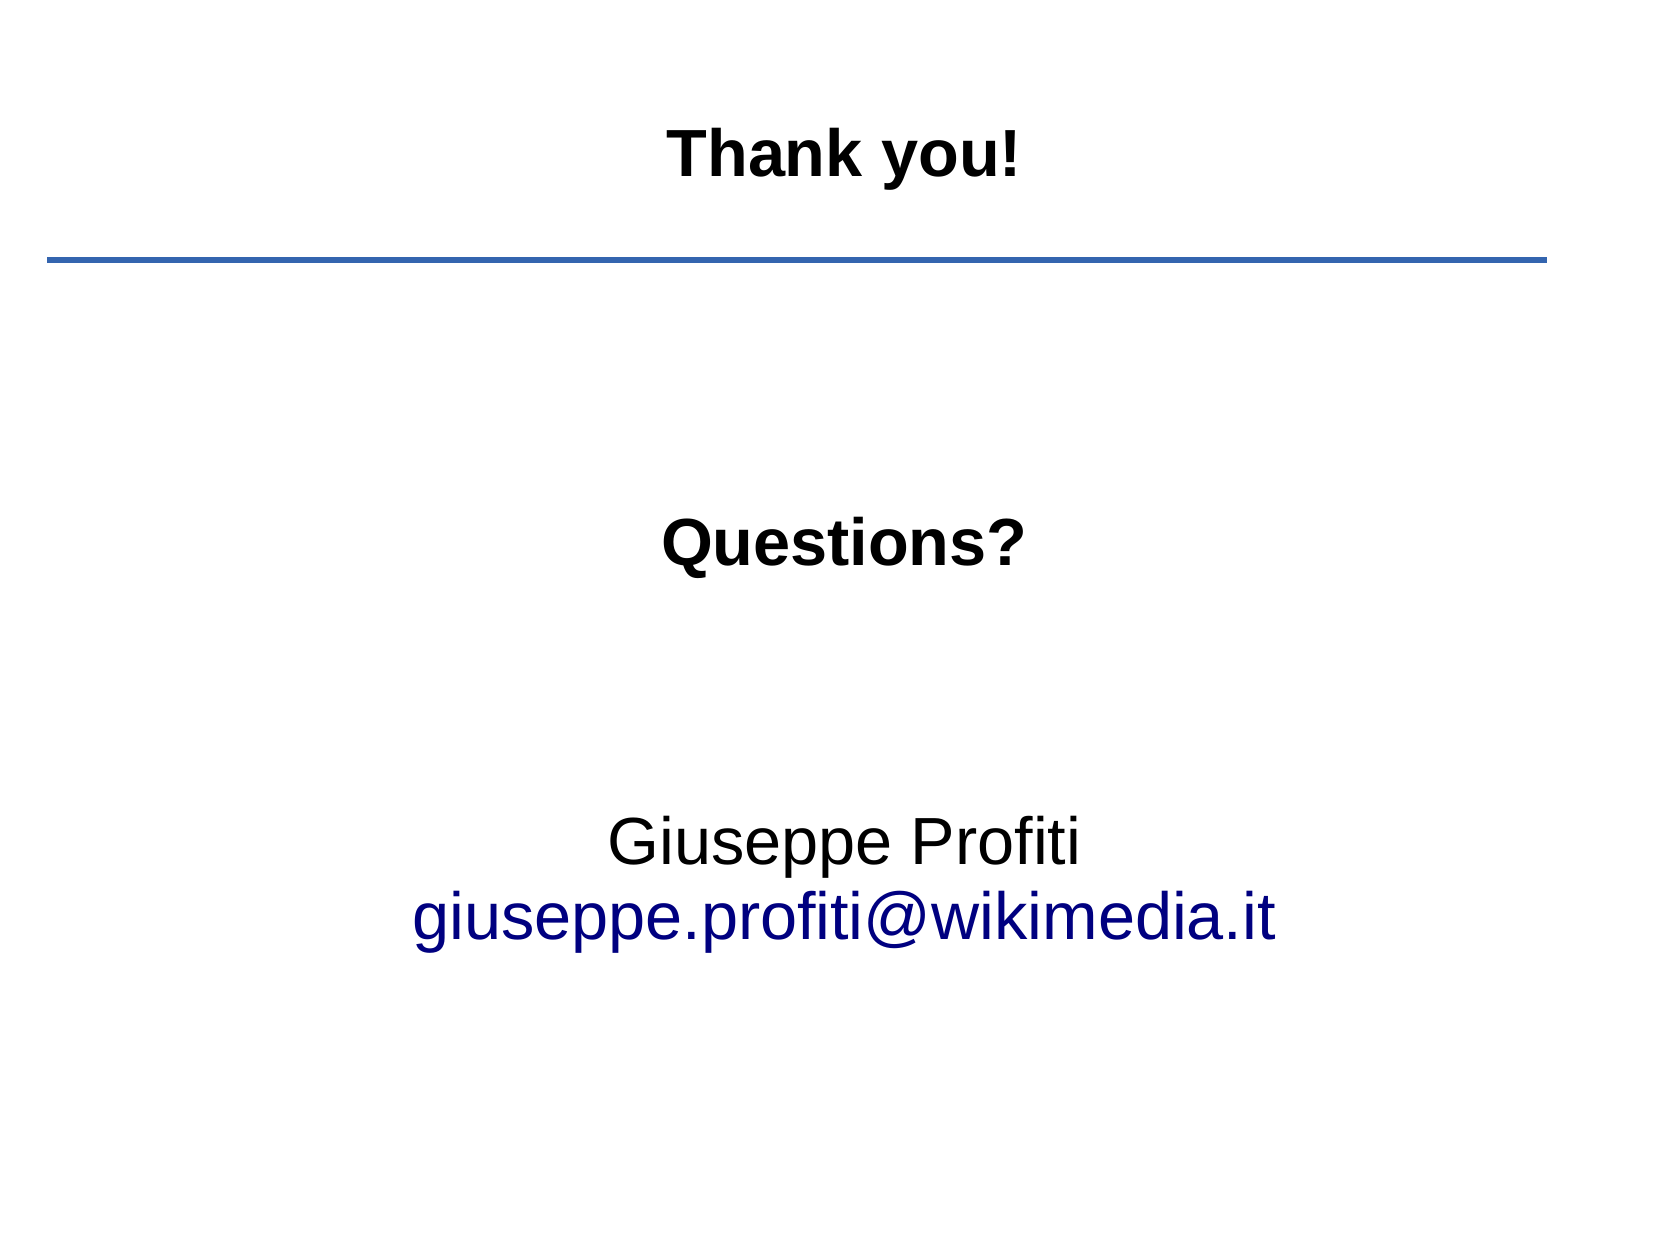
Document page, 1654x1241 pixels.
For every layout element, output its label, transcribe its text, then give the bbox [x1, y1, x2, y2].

title Thank you! [118, 49, 1571, 257]
subtitle Questions? Giuseppe Profiti giuseppe.profiti@wikimedia.it [118, 290, 1571, 1170]
